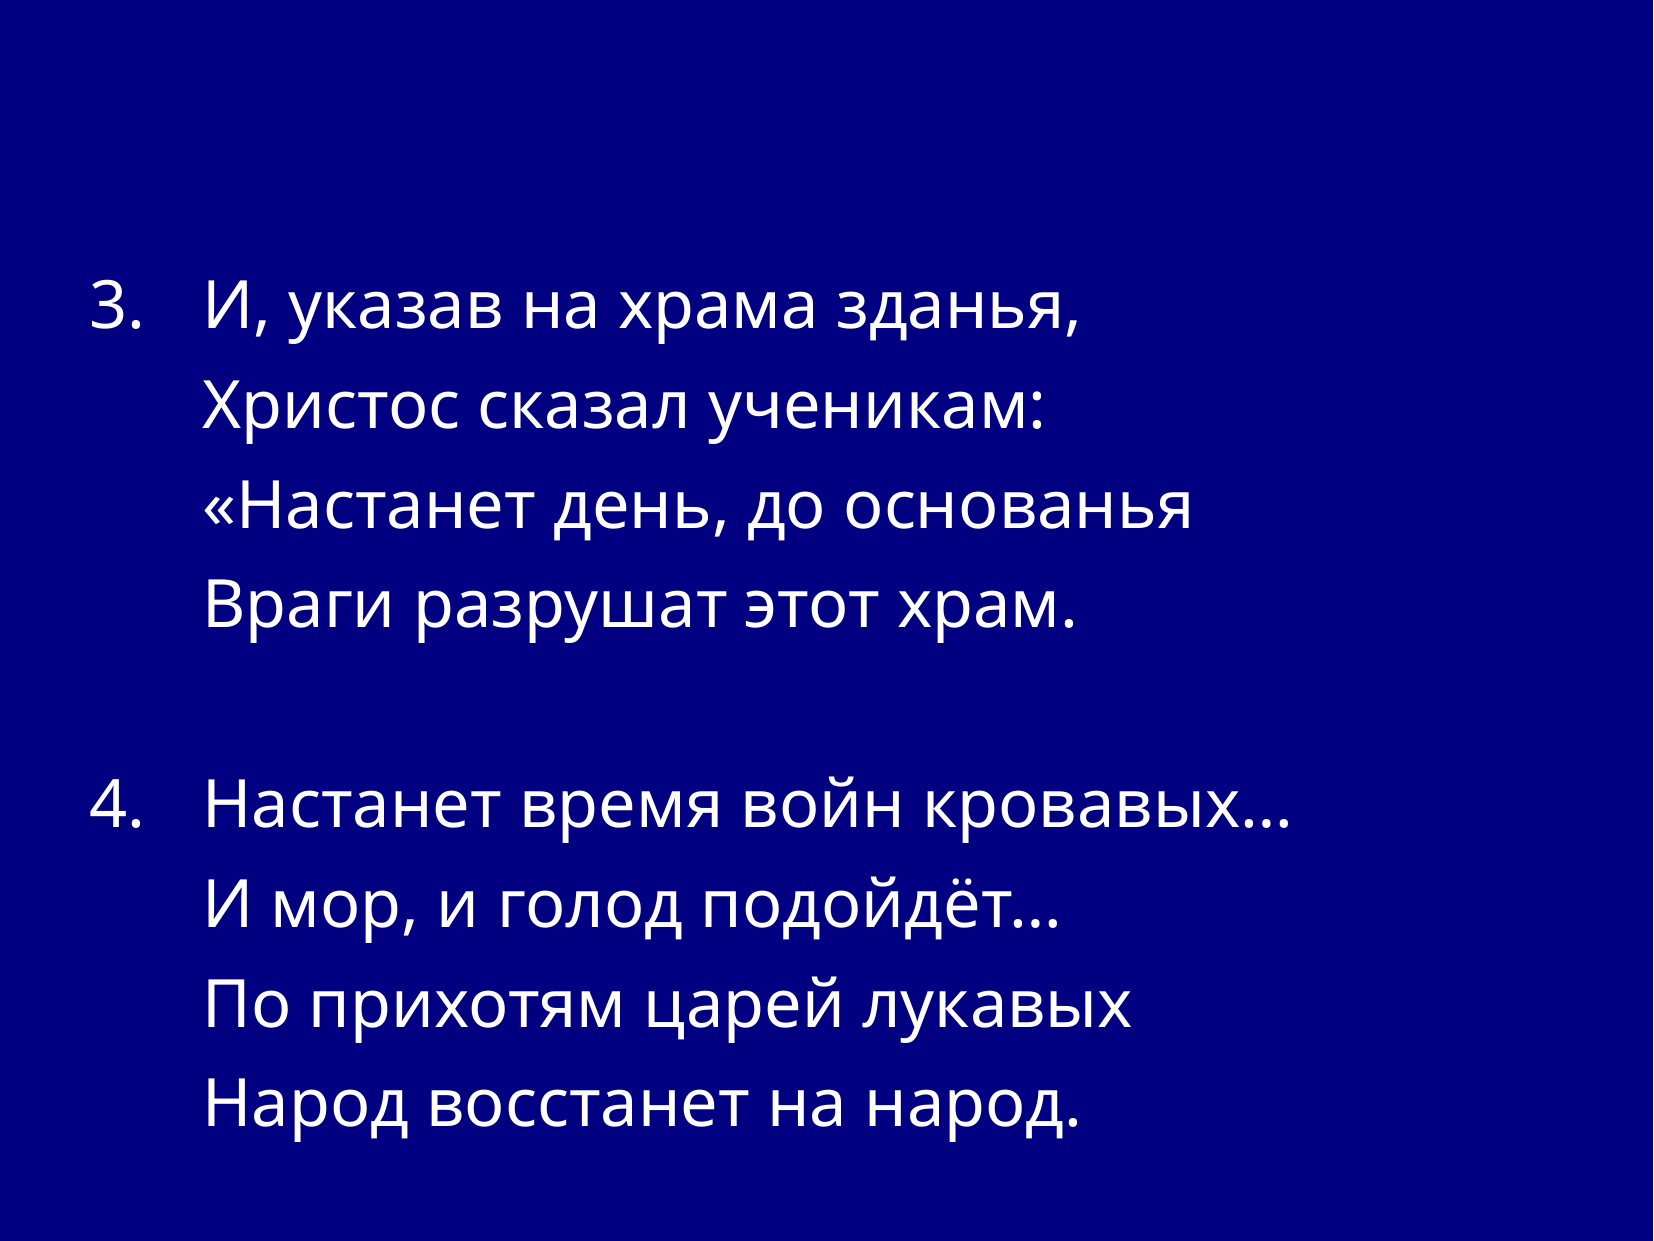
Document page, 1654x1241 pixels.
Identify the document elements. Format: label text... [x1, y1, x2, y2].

text_box 3. И, указав на храма зданья, Христос сказал ученикам: «Настанет день, до основанья Враги разрушат этот храм. 4. Настанет время войн кровавых… И мор, и голод подойдёт… По прихотям царей лукавых Народ восстанет на народ. [75, 150, 1576, 1163]
